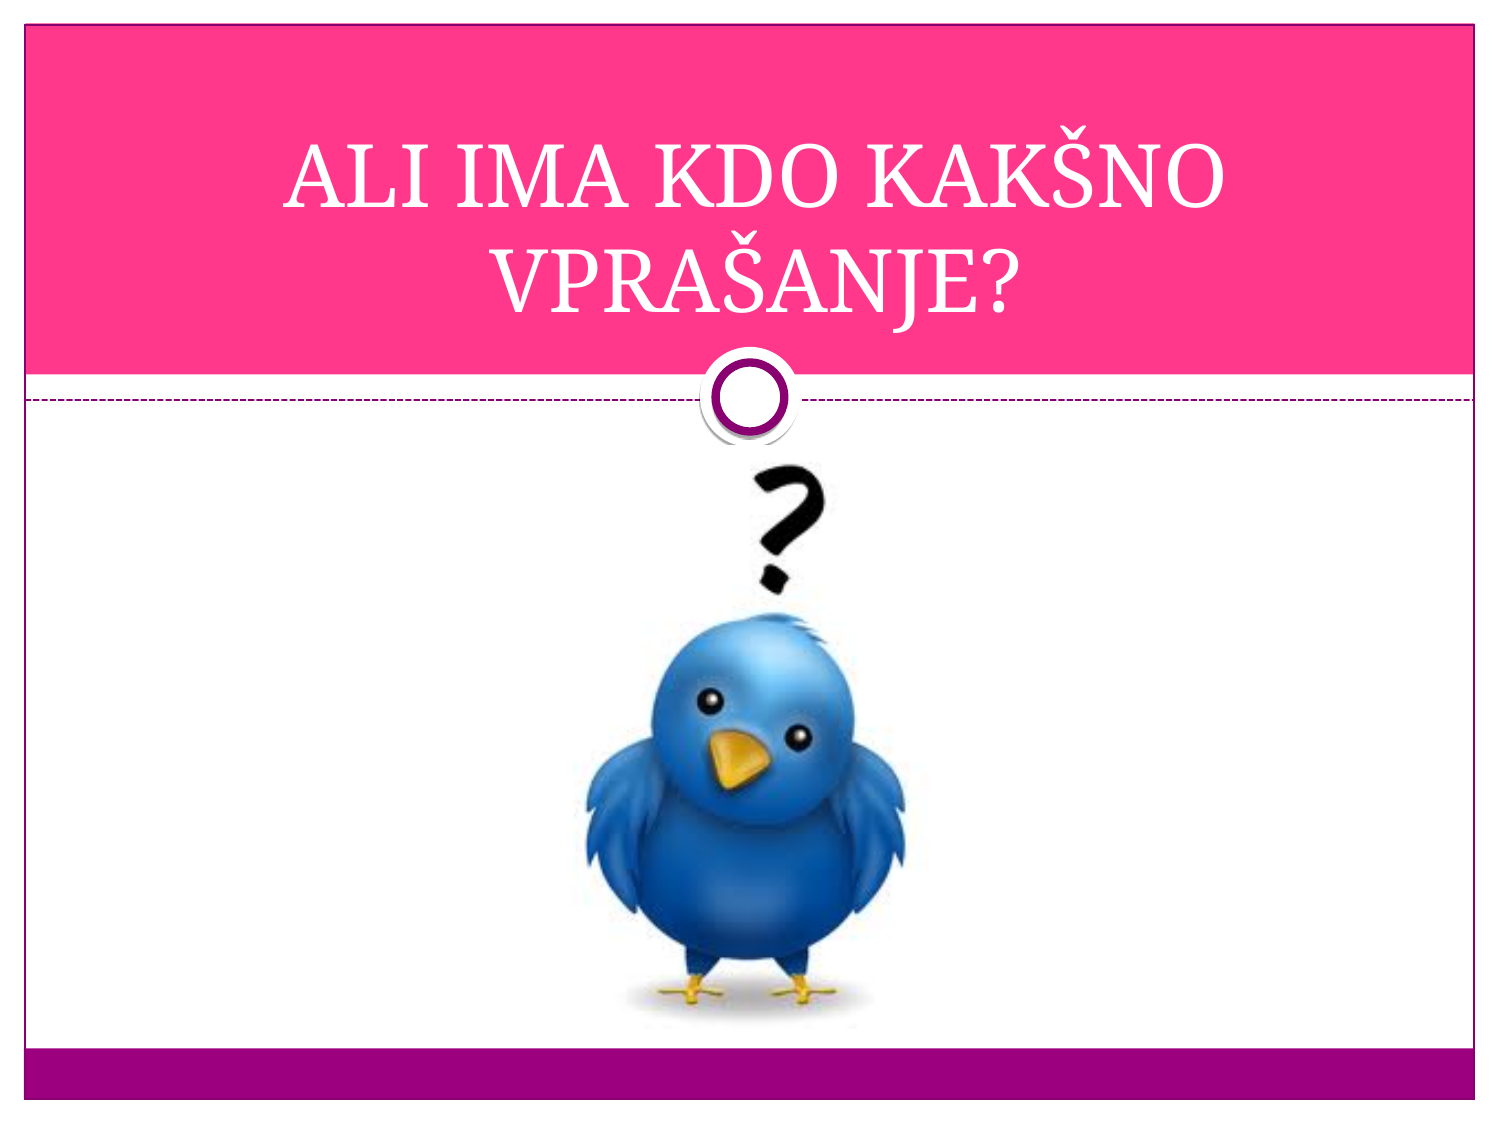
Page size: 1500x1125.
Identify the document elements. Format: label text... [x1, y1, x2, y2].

title ALI IMA KDO KAKŠNO VPRAŠANJE? [118, 87, 1394, 338]
picture [539, 445, 961, 1029]
